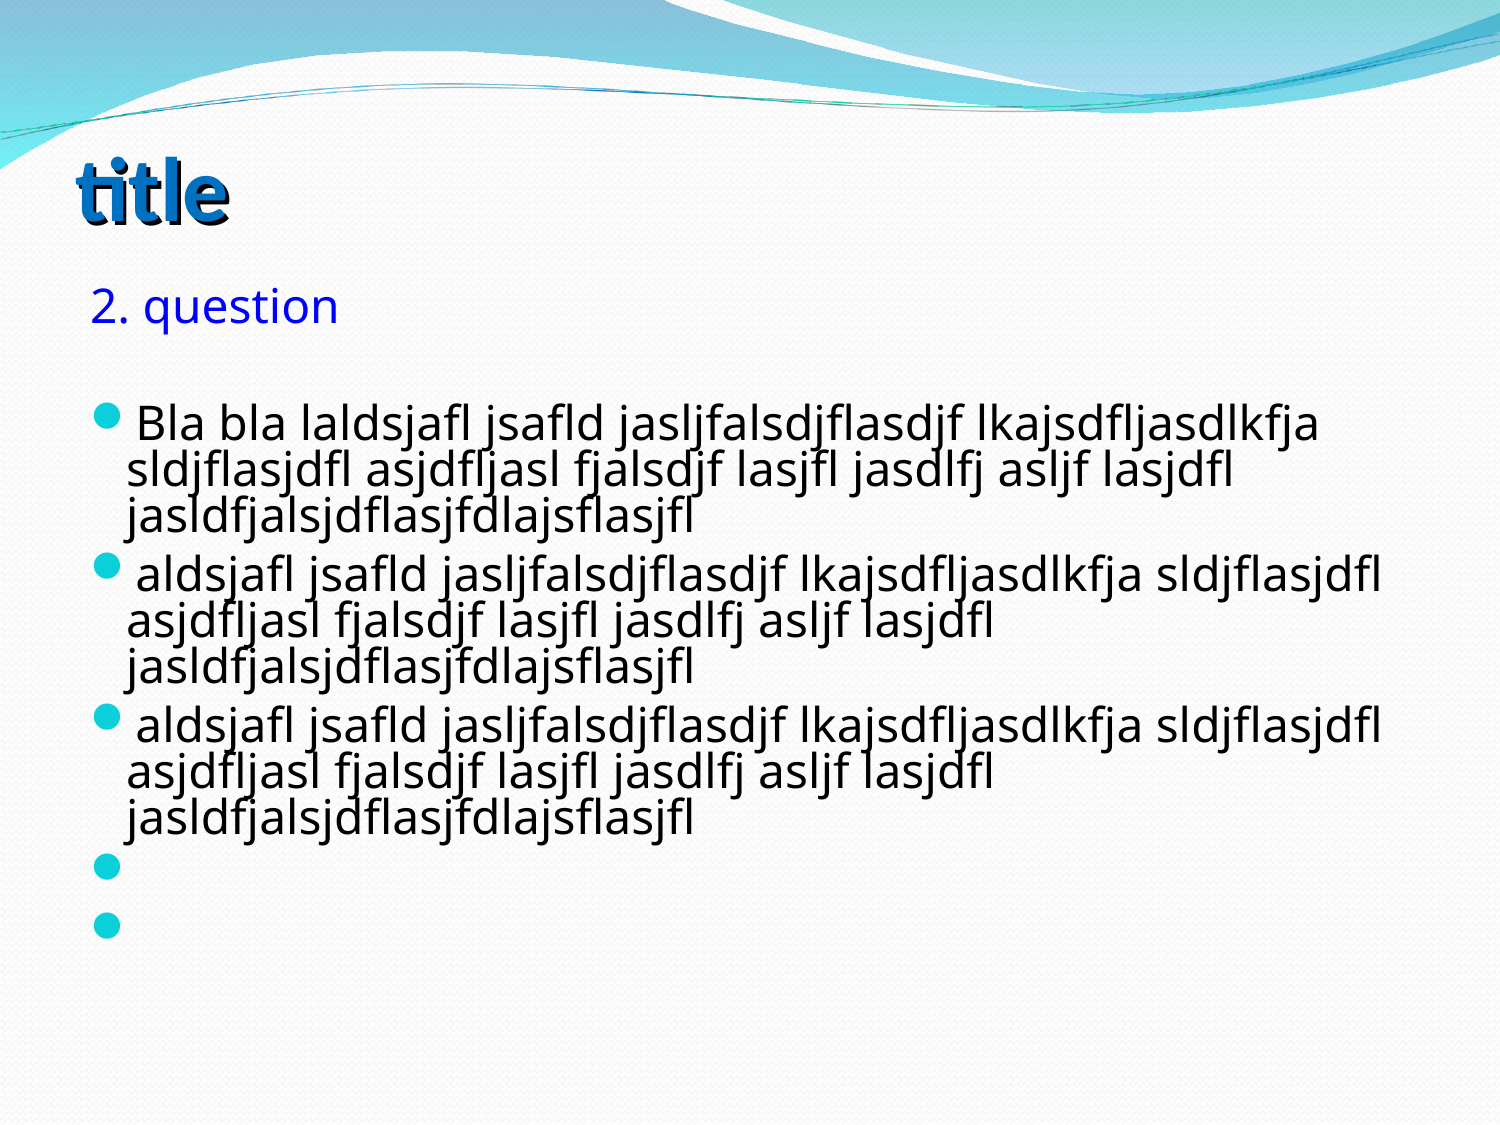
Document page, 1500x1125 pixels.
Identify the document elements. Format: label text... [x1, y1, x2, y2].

picture [0, 0, 1500, 1125]
title title [75, 114, 1426, 241]
list 2. question Bla bla laldsjafl jsafld jasljfalsdjflasdjf lkajsdfljasdlkfja sldjflasjdfl asjdfljasl fjalsdjf lasjfl jasdlfj asljf lasjdfl jasldfjalsjdflasjfdlajsflasjfl aldsjafl jsafld jasljfalsdjflasdjf lkajsdfljasdlkfja sldjflasjdfl asjdfljasl fjalsdjf lasjfl jasdlfj asljf lasjdfl jasldfjalsjdflasjfdlajsflasjfl aldsjafl jsafld jasljfalsdjflasdjf lkajsdfljasdlkfja sldjflasjdfl asjdfljasl fjalsdjf lasjfl jasdlfj asljf lasjdfl jasldfjalsjdflasjfdlajsflasjfl [75, 279, 1457, 1000]
